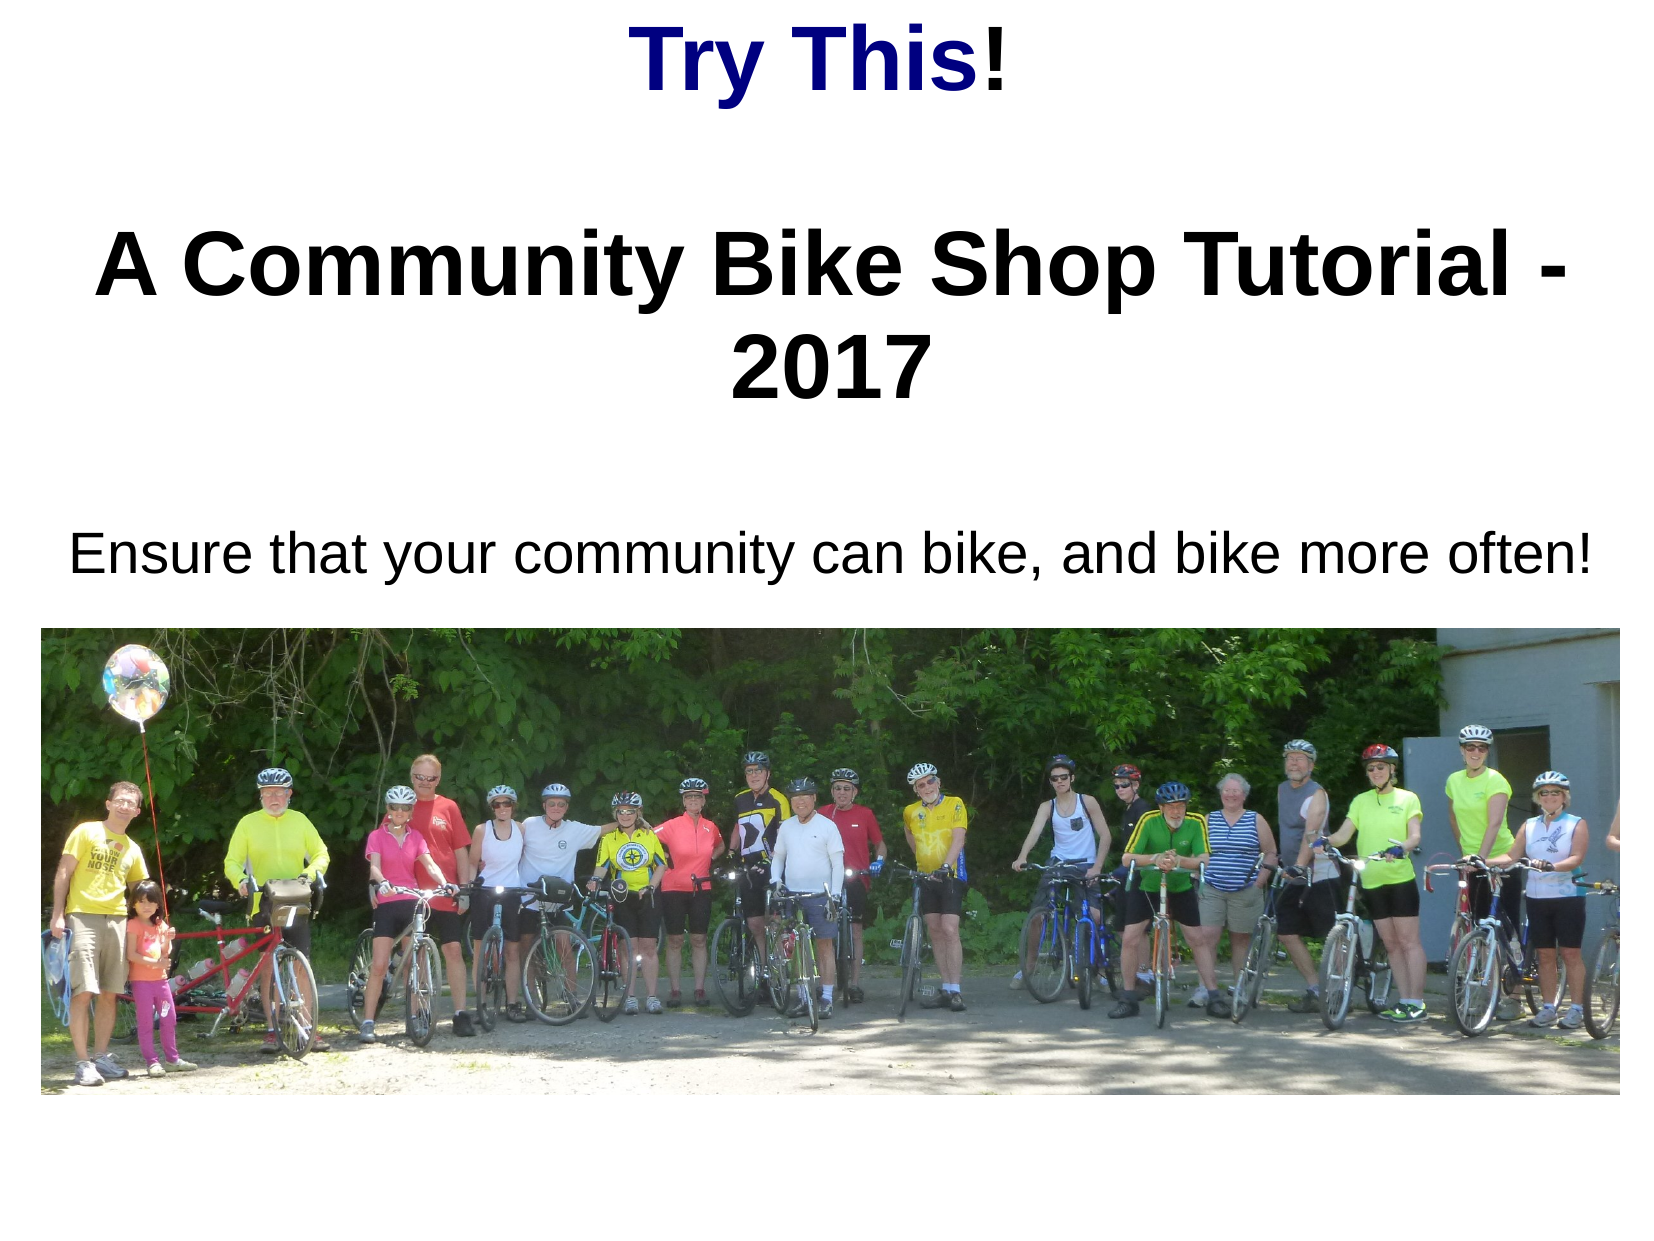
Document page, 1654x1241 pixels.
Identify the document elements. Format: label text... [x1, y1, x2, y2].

picture [41, 628, 1620, 1096]
title Try This! A Community Bike Shop Tutorial - 2017 Ensure that your community can bike, and bike more often! [29, 6, 1635, 792]
